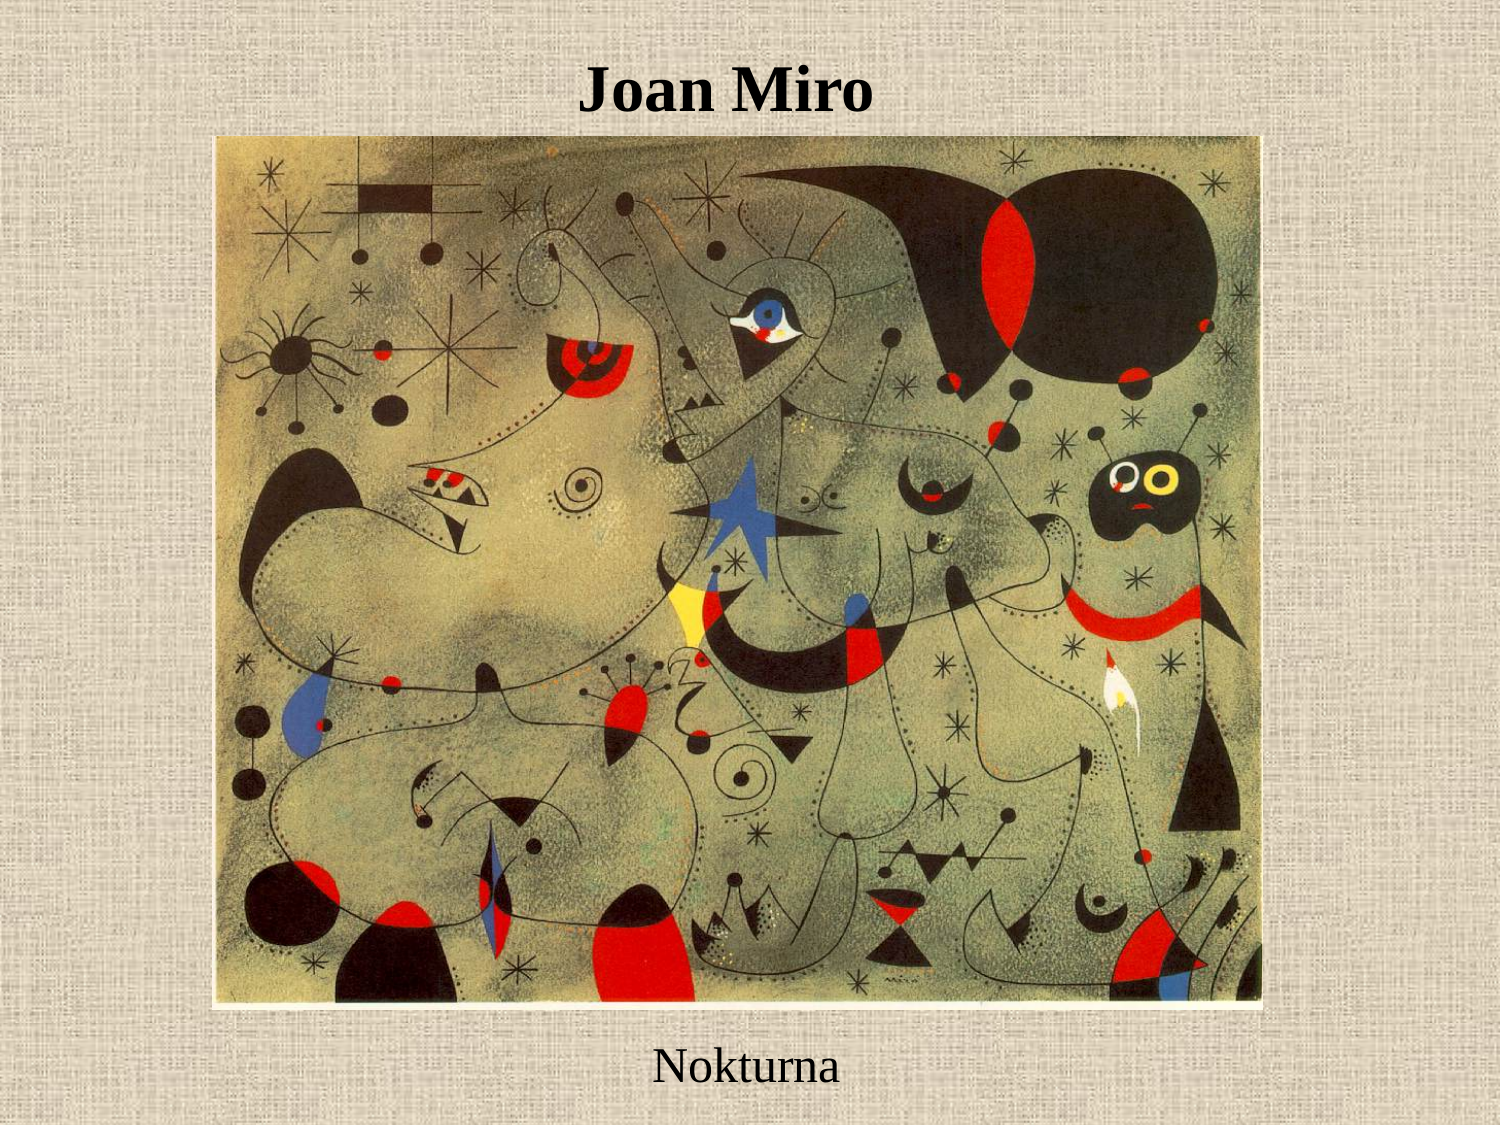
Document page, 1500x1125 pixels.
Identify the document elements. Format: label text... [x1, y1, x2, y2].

picture [0, 0, 1500, 1125]
text_box Nokturna [637, 1024, 857, 1100]
text_box Joan Miro [562, 37, 891, 133]
